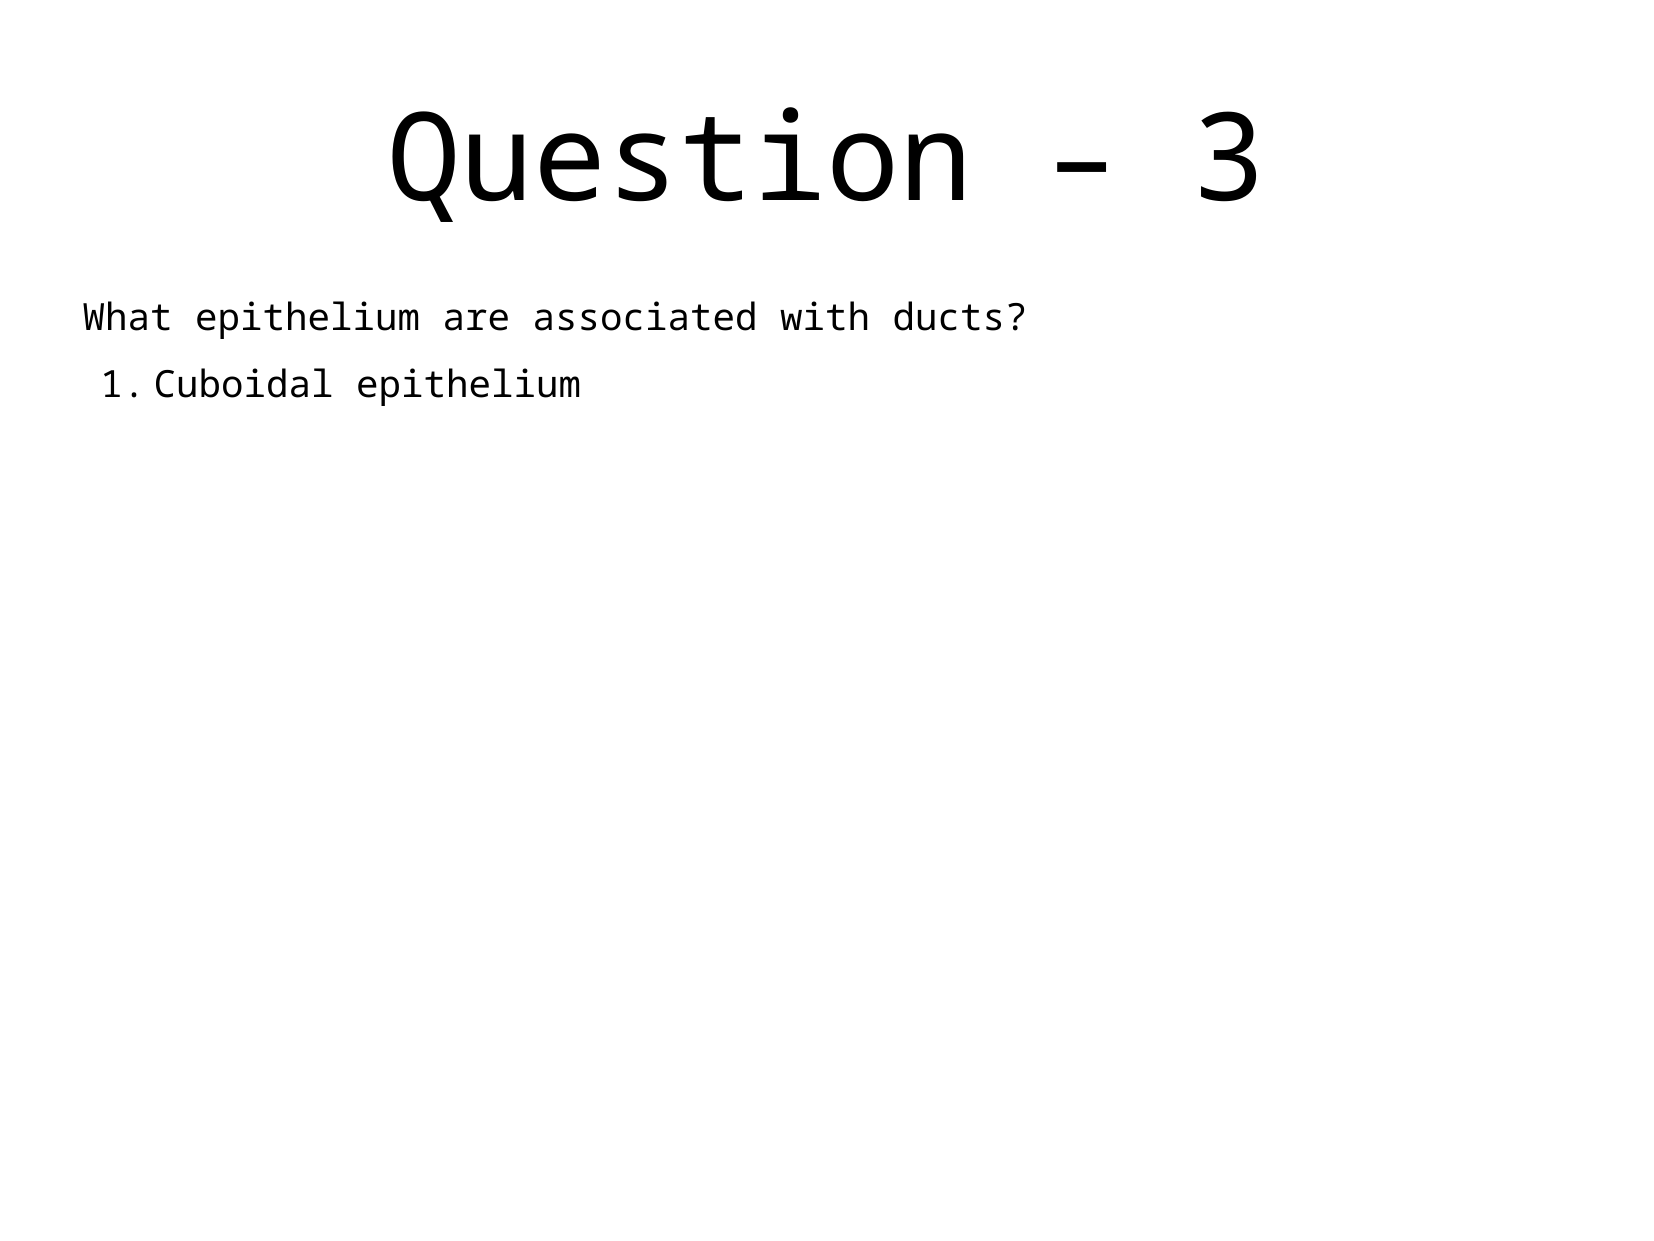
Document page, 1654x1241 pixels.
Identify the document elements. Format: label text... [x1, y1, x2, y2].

list What epithelium are associated with ducts? Cuboidal epithelium [82, 290, 1571, 1010]
title Question – 3 [82, 49, 1571, 257]
